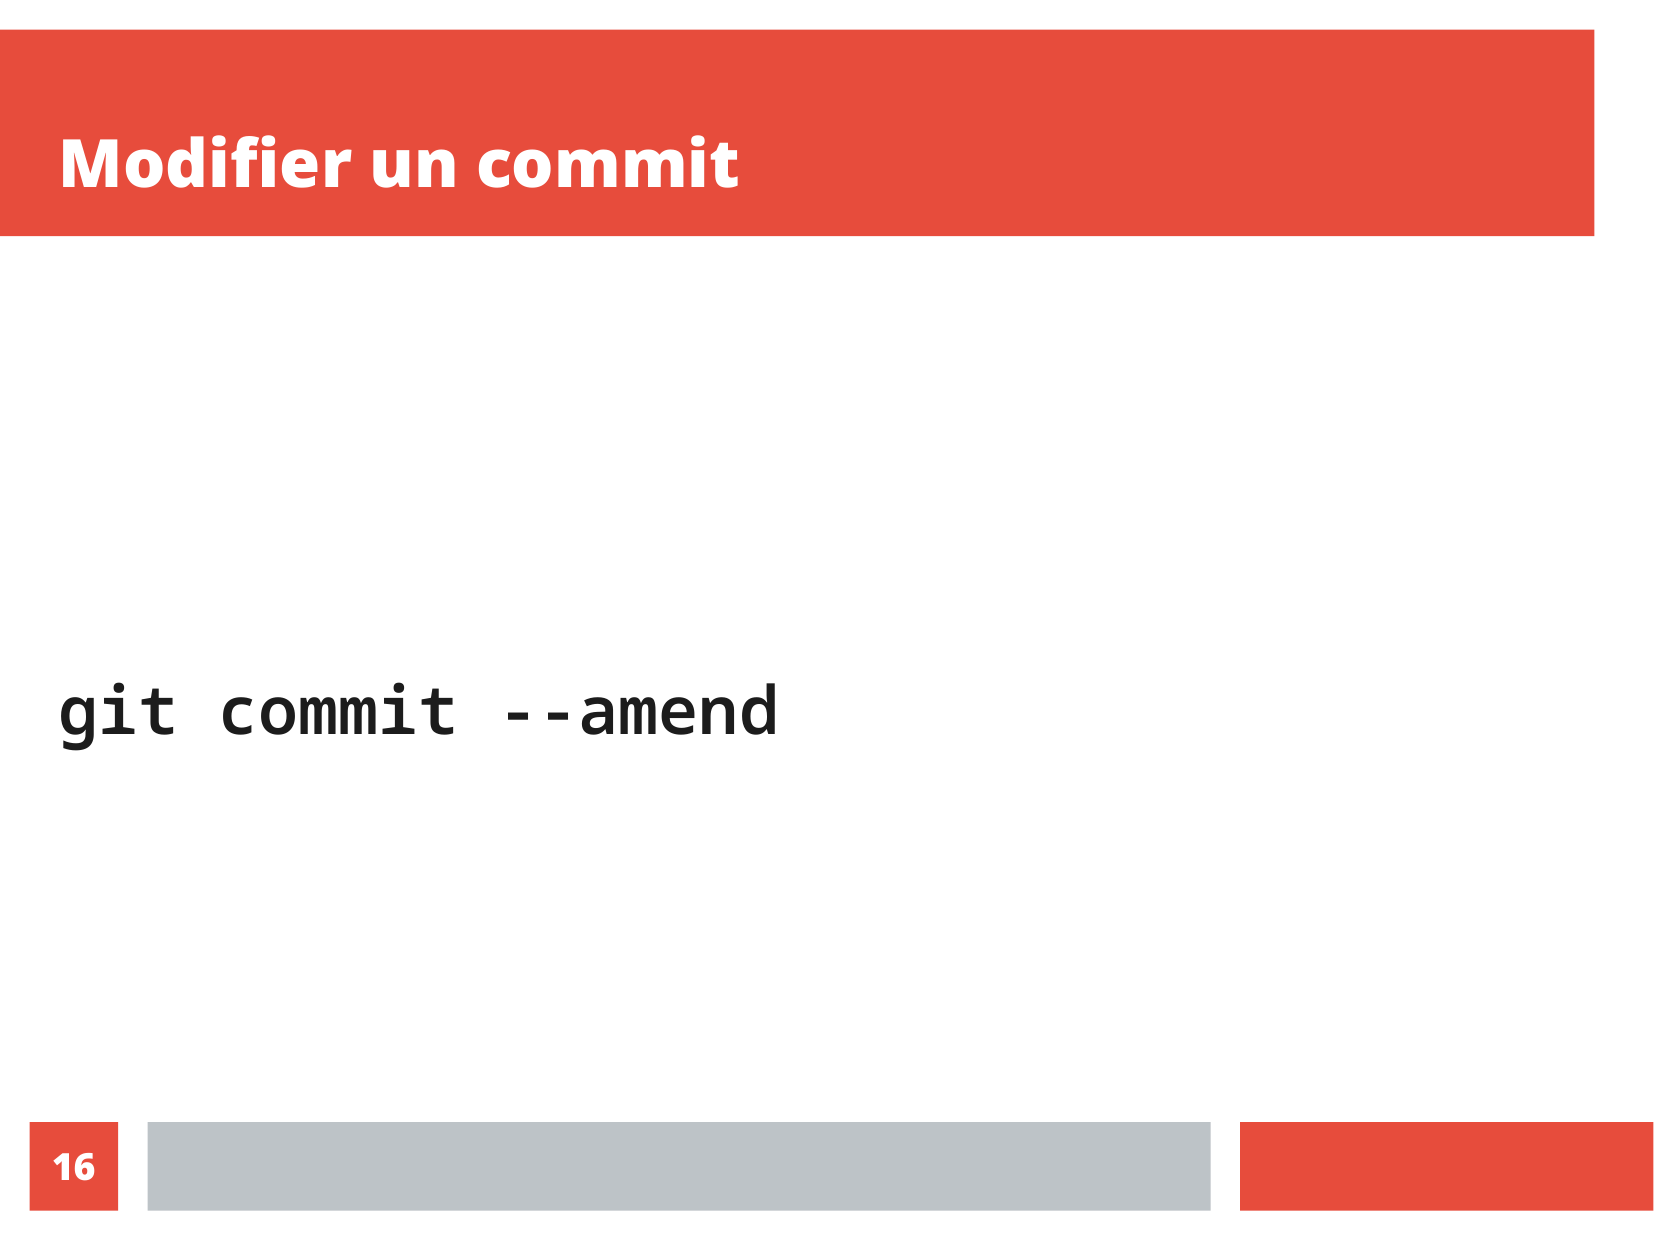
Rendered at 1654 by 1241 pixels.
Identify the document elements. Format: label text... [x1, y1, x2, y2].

list git commit --amend [59, 324, 1565, 1093]
title Modifier un commit [59, 59, 1595, 207]
